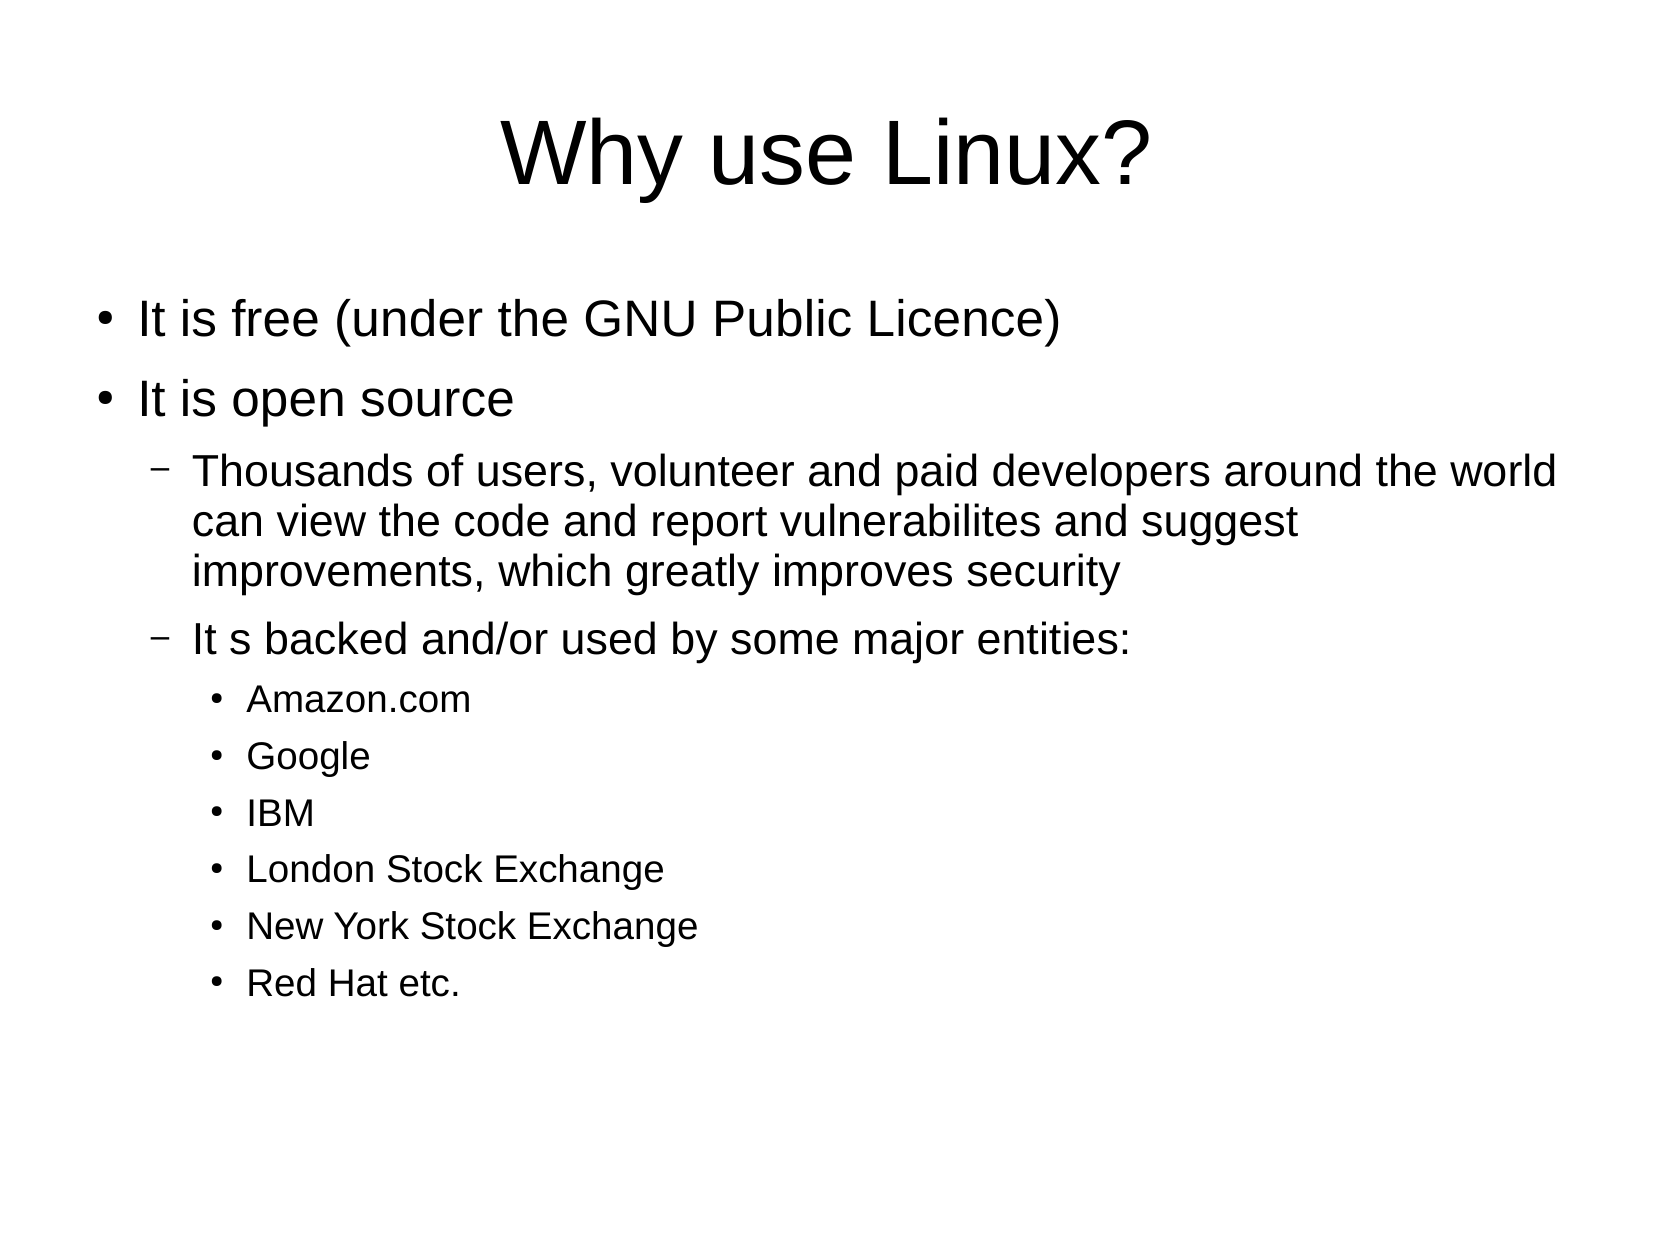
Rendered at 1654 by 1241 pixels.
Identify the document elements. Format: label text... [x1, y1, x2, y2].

list It is free (under the GNU Public Licence) It is open source Thousands of users, volunteer and paid developers around the world can view the code and report vulnerabilites and suggest improvements, which greatly improves security It s backed and/or used by some major entities: Amazon.com Google IBM London Stock Exchange New York Stock Exchange Red Hat etc. [82, 290, 1571, 1010]
title Why use Linux? [82, 49, 1571, 257]
